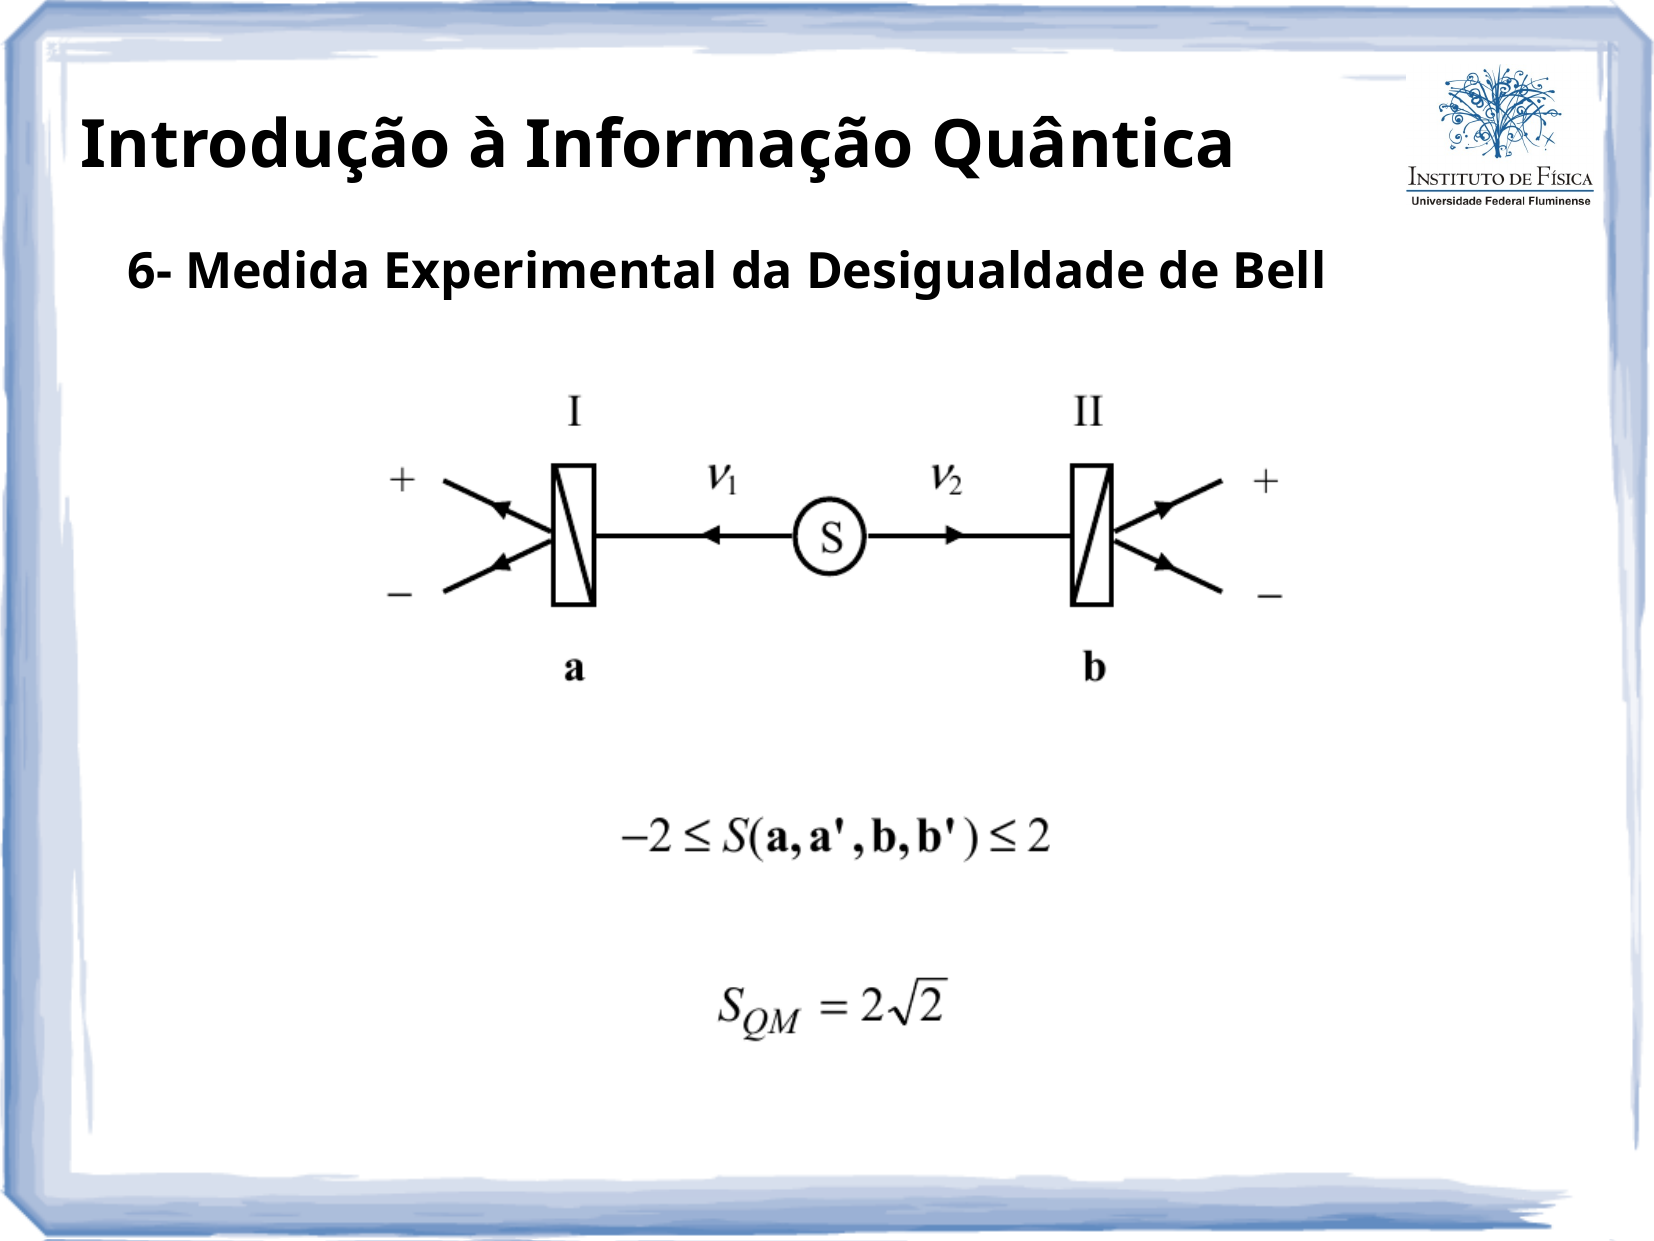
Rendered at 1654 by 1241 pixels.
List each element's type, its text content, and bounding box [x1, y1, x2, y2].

text_box Introdução à Informação Quântica [65, 88, 1261, 181]
text_box 6- Medida Experimental da Desigualdade de Bell [112, 227, 1589, 326]
picture [0, 0, 1654, 1241]
